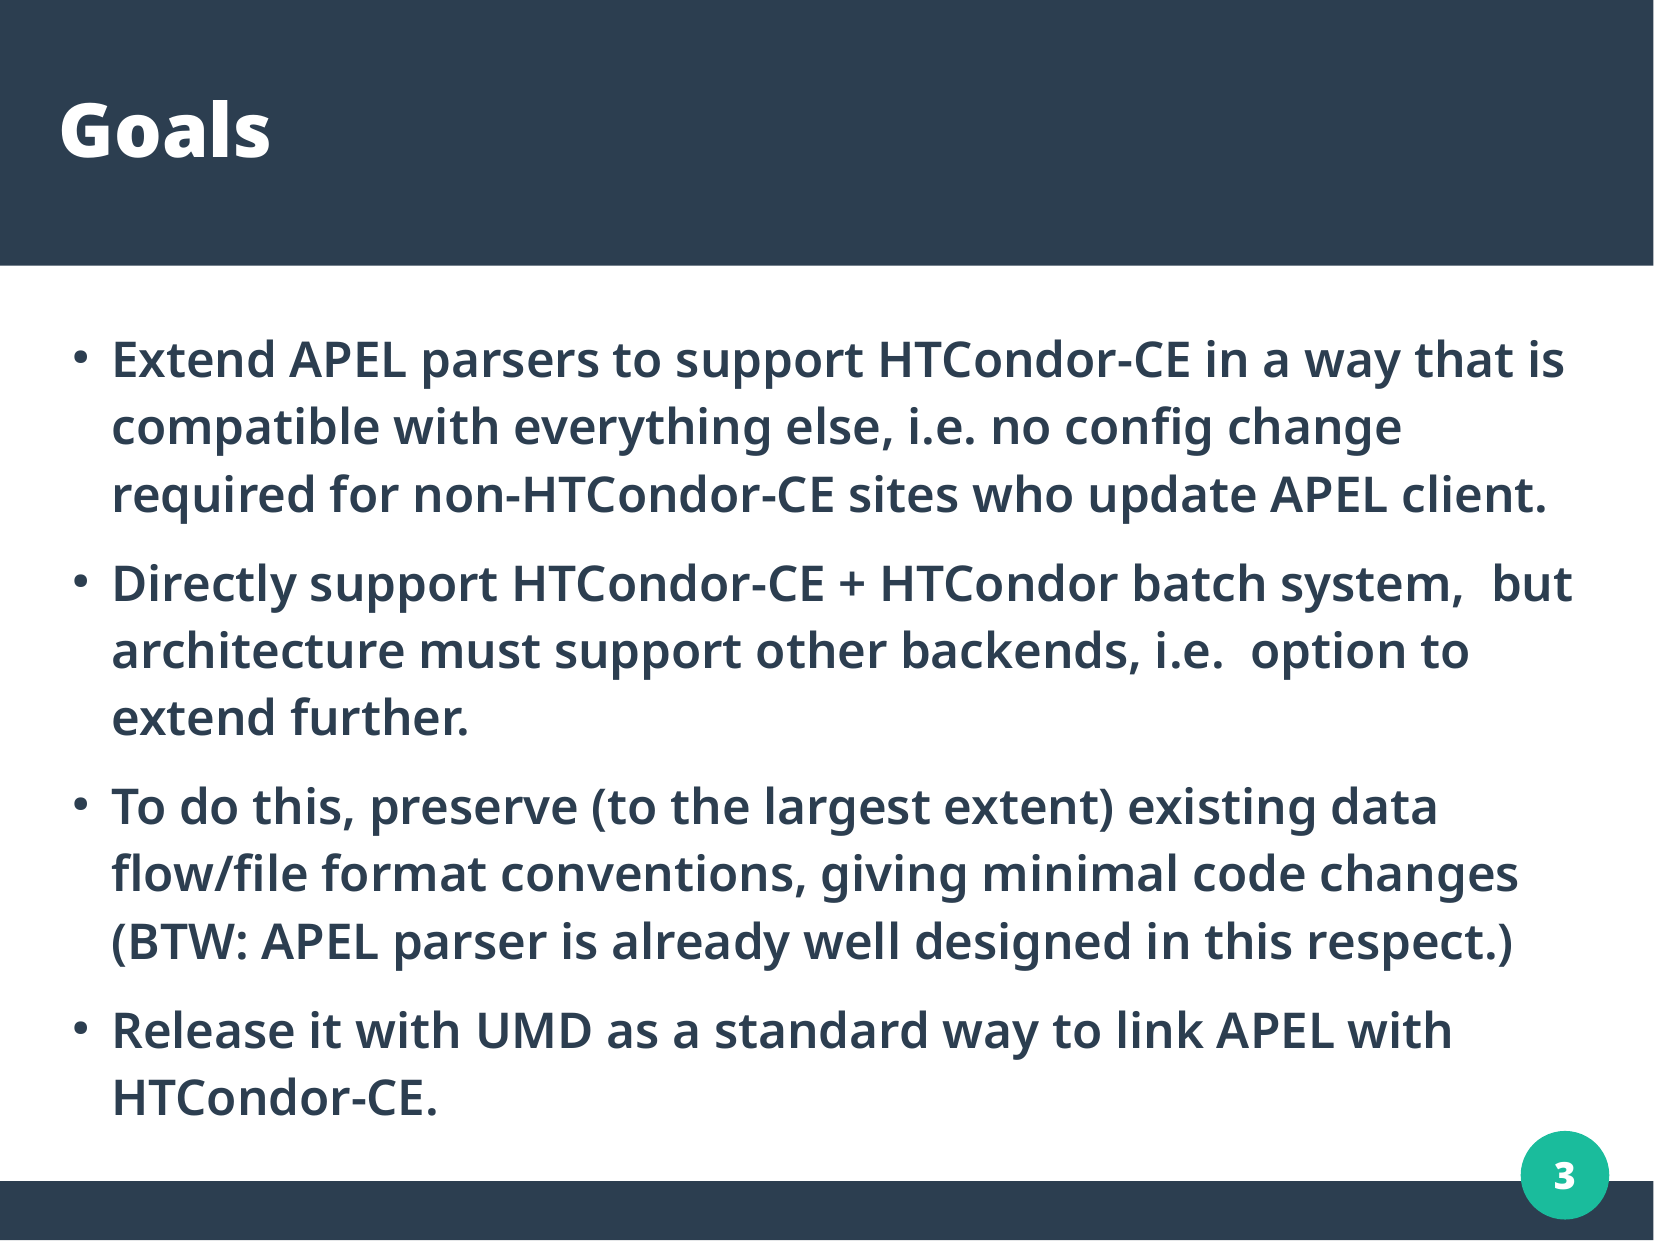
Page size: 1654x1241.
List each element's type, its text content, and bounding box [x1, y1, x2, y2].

list Extend APEL parsers to support HTCondor-CE in a way that is compatible with everything else, i.e. no config change required for non-HTCondor-CE sites who update APEL client. Directly support HTCondor-CE + HTCondor batch system, but architecture must support other backends, i.e. option to extend further. To do this, preserve (to the largest extent) existing data flow/file format conventions, giving minimal code changes (BTW: APEL parser is already well designed in this respect.) Release it with UMD as a standard way to link APEL with HTCondor-CE. [59, 324, 1595, 1152]
title Goals [59, 49, 1595, 207]
